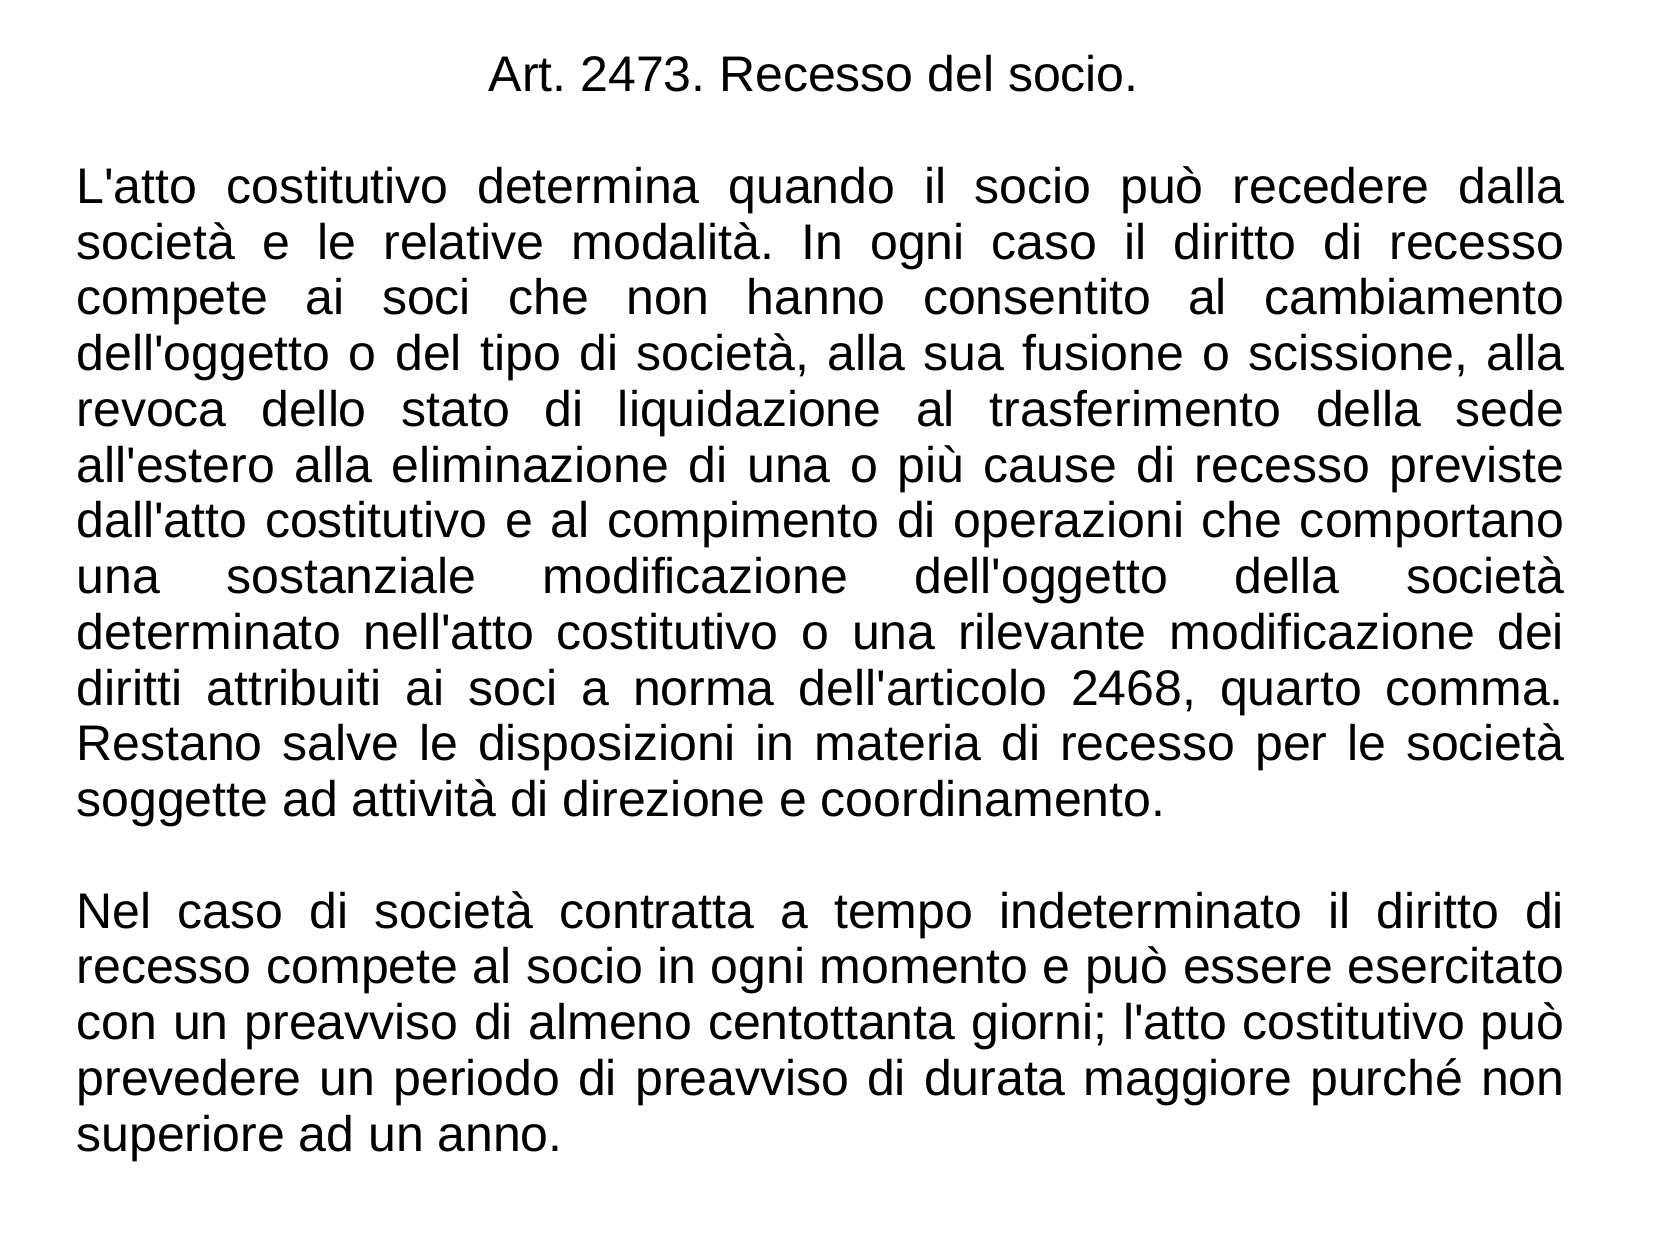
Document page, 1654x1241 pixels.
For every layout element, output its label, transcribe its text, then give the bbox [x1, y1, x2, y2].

subtitle Art. 2473. Recesso del socio. L'atto costitutivo determina quando il socio può recedere dalla società e le relative modalità. In ogni caso il diritto di recesso compete ai soci che non hanno consentito al cambiamento dell'oggetto o del tipo di società, alla sua fusione o scissione, alla revoca dello stato di liquidazione al trasferimento della sede all'estero alla eliminazione di una o più cause di recesso previste dall'atto costitutivo e al compimento di operazioni che comportano una sostanziale modificazione dell'oggetto della società determinato nell'atto costitutivo o una rilevante modificazione dei diritti attribuiti ai soci a norma dell'articolo 2468, quarto comma. Restano salve le disposizioni in materia di recesso per le società soggette ad attività di direzione e coordinamento. Nel caso di società contratta a tempo indeterminato il diritto di recesso compete al socio in ogni momento e può essere esercitato con un preavviso di almeno centottanta giorni; l'atto costitutivo può prevedere un periodo di preavviso di durata maggiore purché non superiore ad un anno. [76, 46, 1565, 1162]
